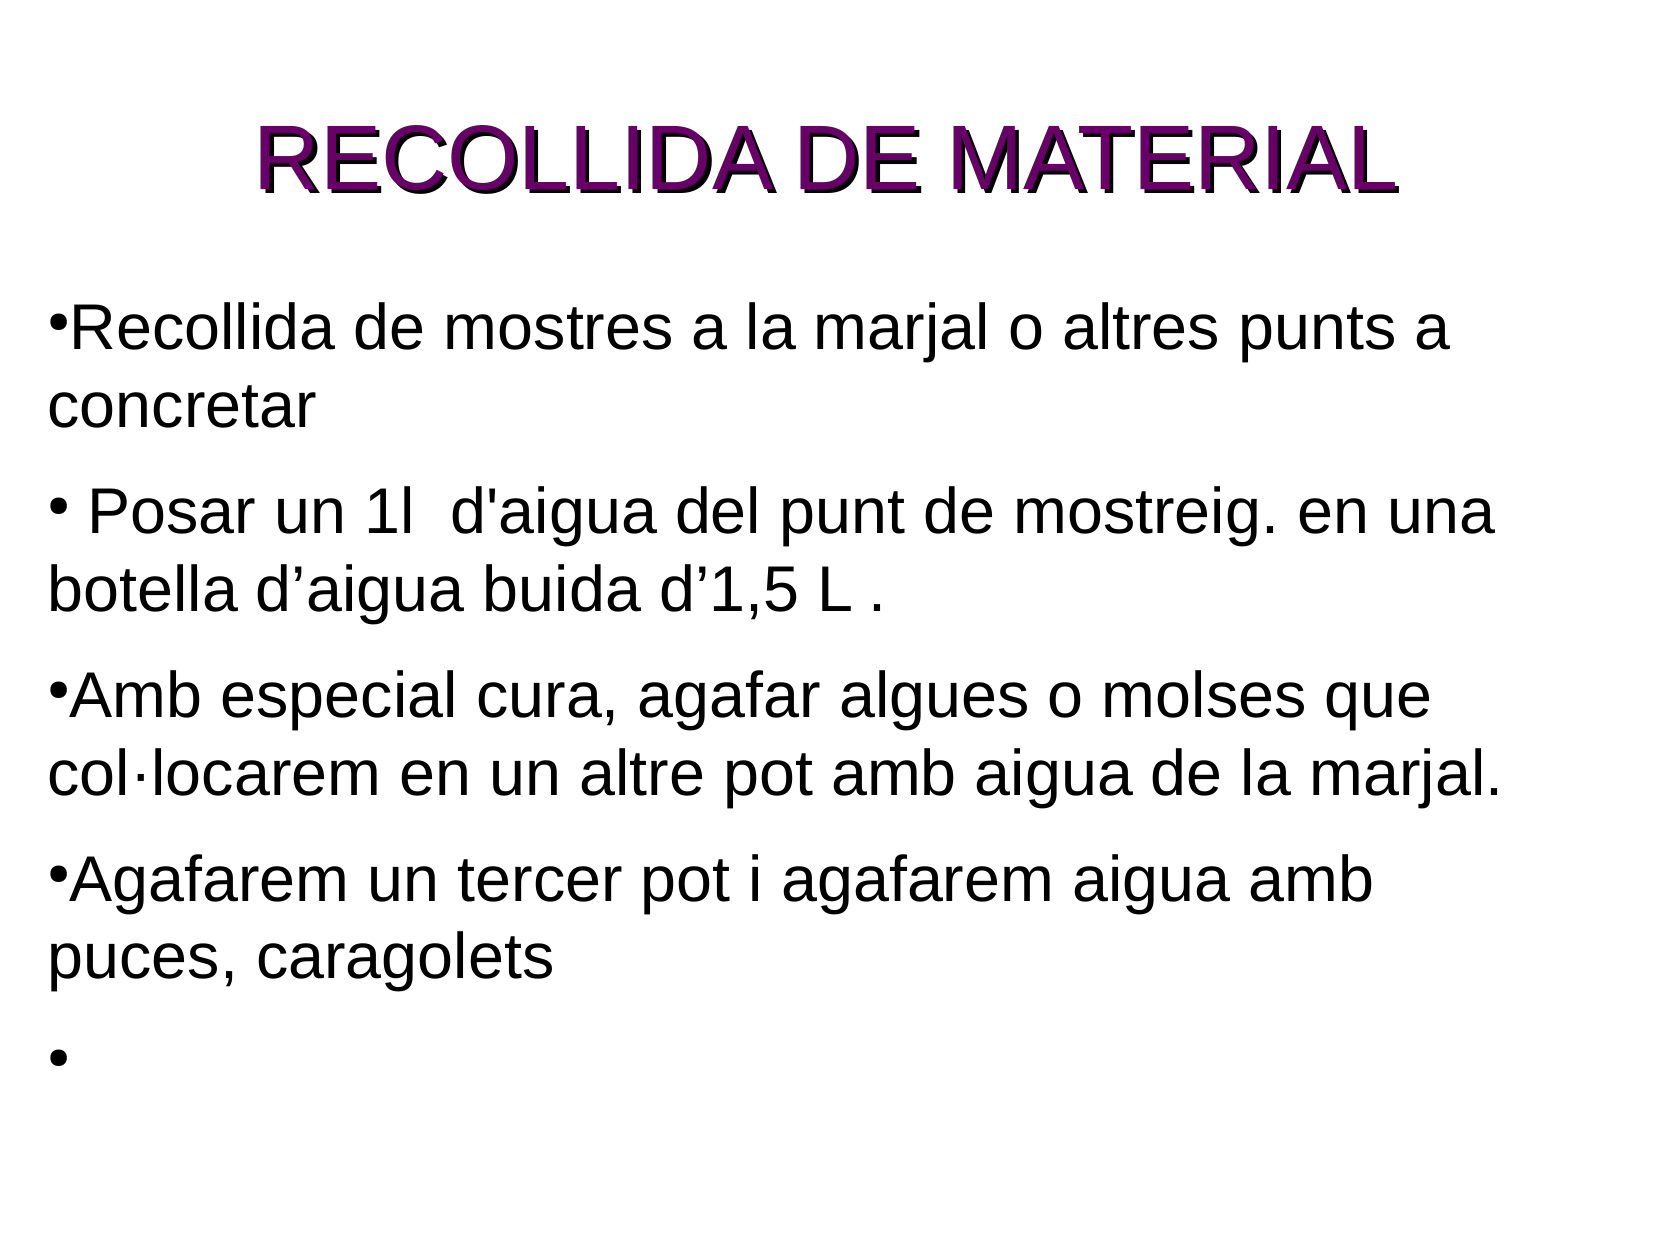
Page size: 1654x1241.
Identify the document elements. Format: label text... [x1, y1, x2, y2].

title RECOLLIDA DE MATERIAL [82, 49, 1571, 257]
list Recollida de mostres a la marjal o altres punts a concretar Posar un 1l d'aigua del punt de mostreig. en una botella d’aigua buida d’1,5 L . Amb especial cura, agafar algues o molses que col·locarem en un altre pot amb aigua de la marjal. Agafarem un tercer pot i agafarem aigua amb puces, caragolets [47, 284, 1536, 1004]
